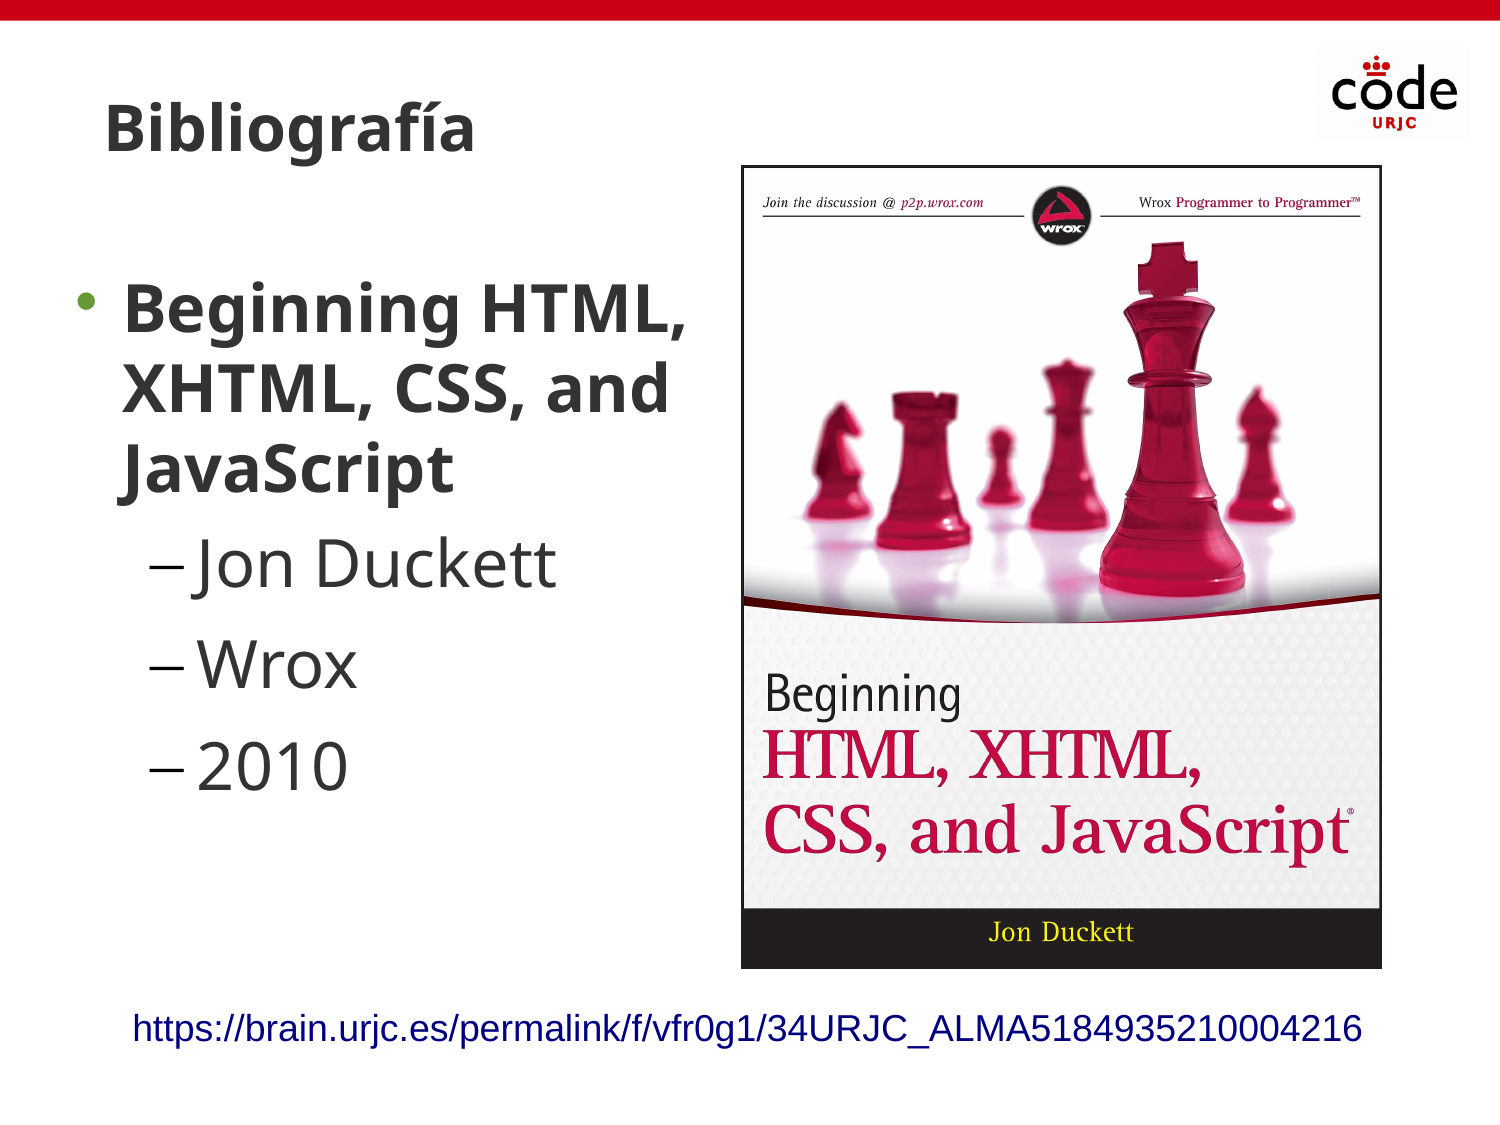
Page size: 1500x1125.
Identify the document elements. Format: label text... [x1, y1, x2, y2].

text_box https://brain.urjc.es/permalink/f/vfr0g1/34URJC_ALMA5184935210004216 [3, 999, 1500, 1099]
picture [741, 165, 1382, 969]
picture [1317, 47, 1470, 140]
title Bibliografía [68, 0, 1308, 167]
list Beginning HTML, XHTML, CSS, and JavaScript Jon Duckett Wrox 2010 [75, 263, 734, 916]
